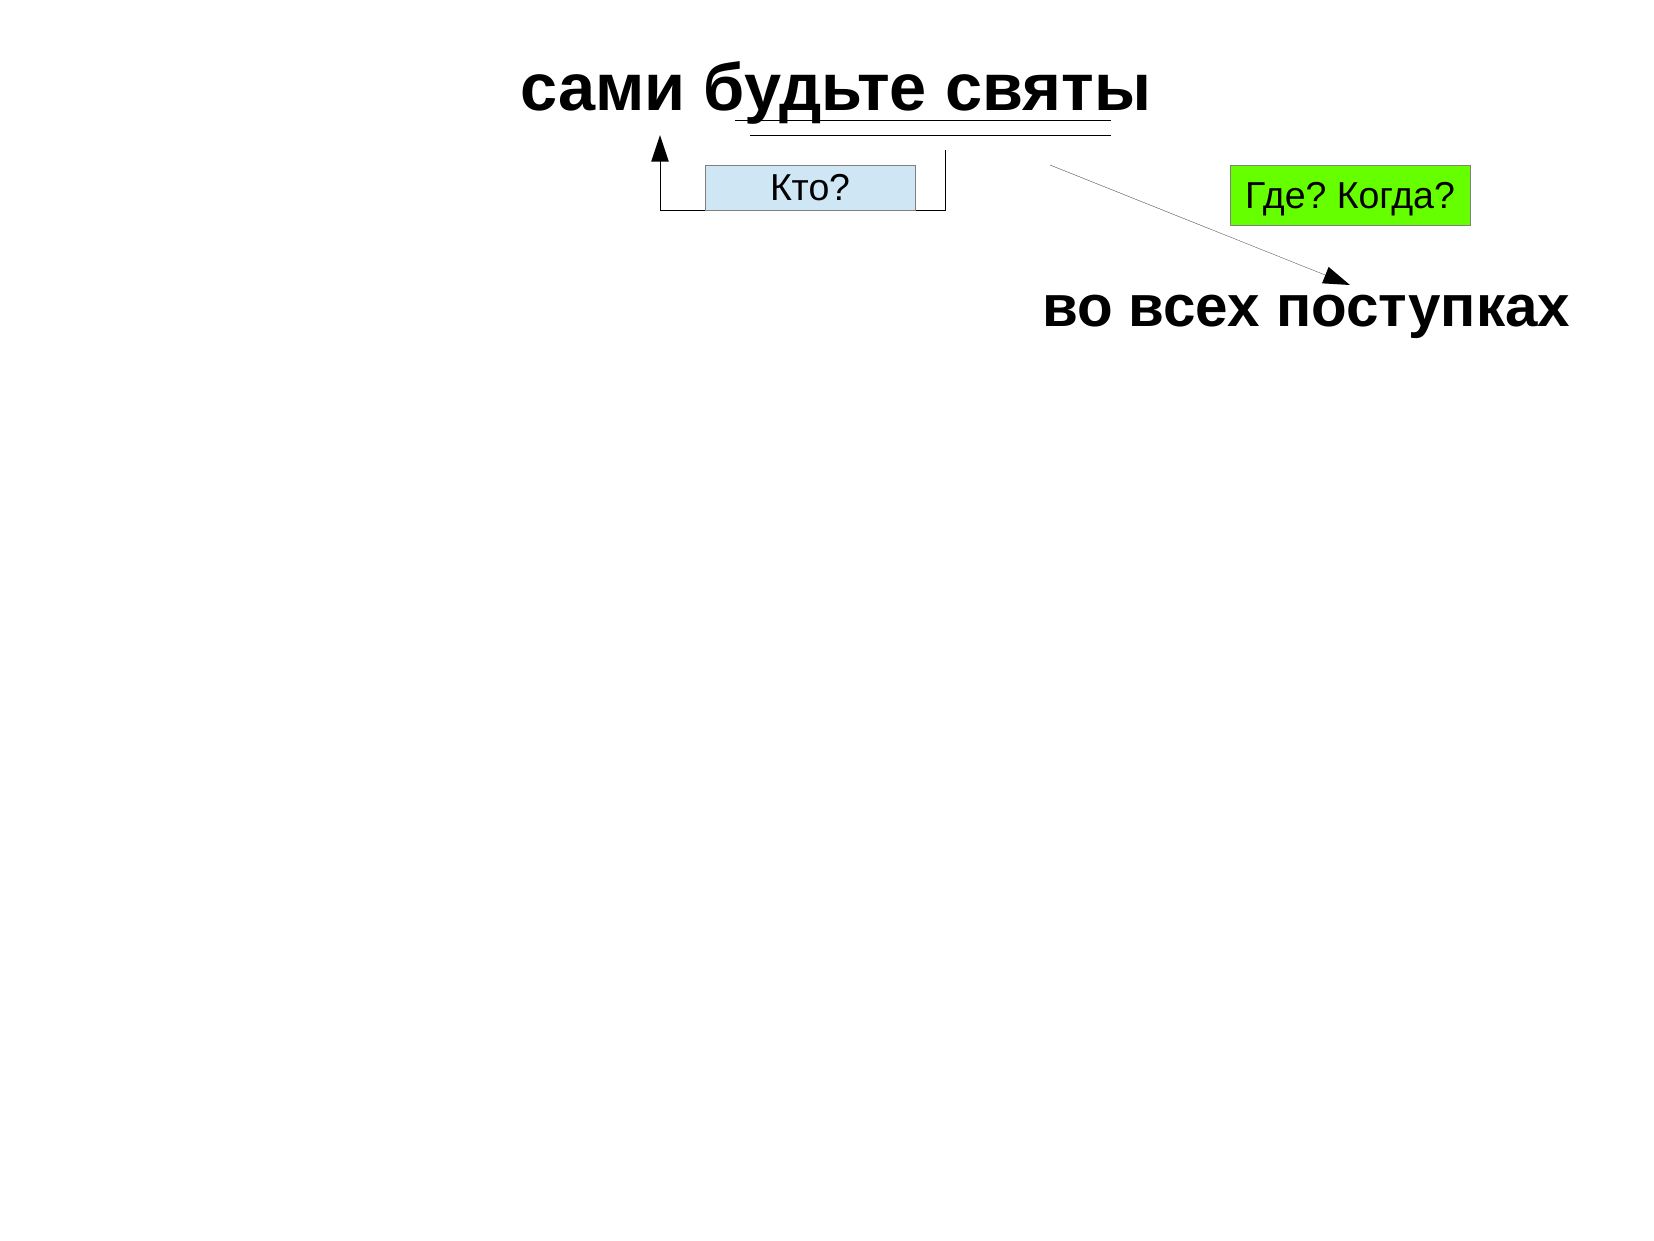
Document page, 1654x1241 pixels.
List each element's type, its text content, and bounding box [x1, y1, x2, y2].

text_box Кто? [705, 165, 916, 211]
subtitle сами будьте святы во всех поступках [82, 49, 1571, 1109]
text_box Где? Когда? [1230, 165, 1471, 226]
